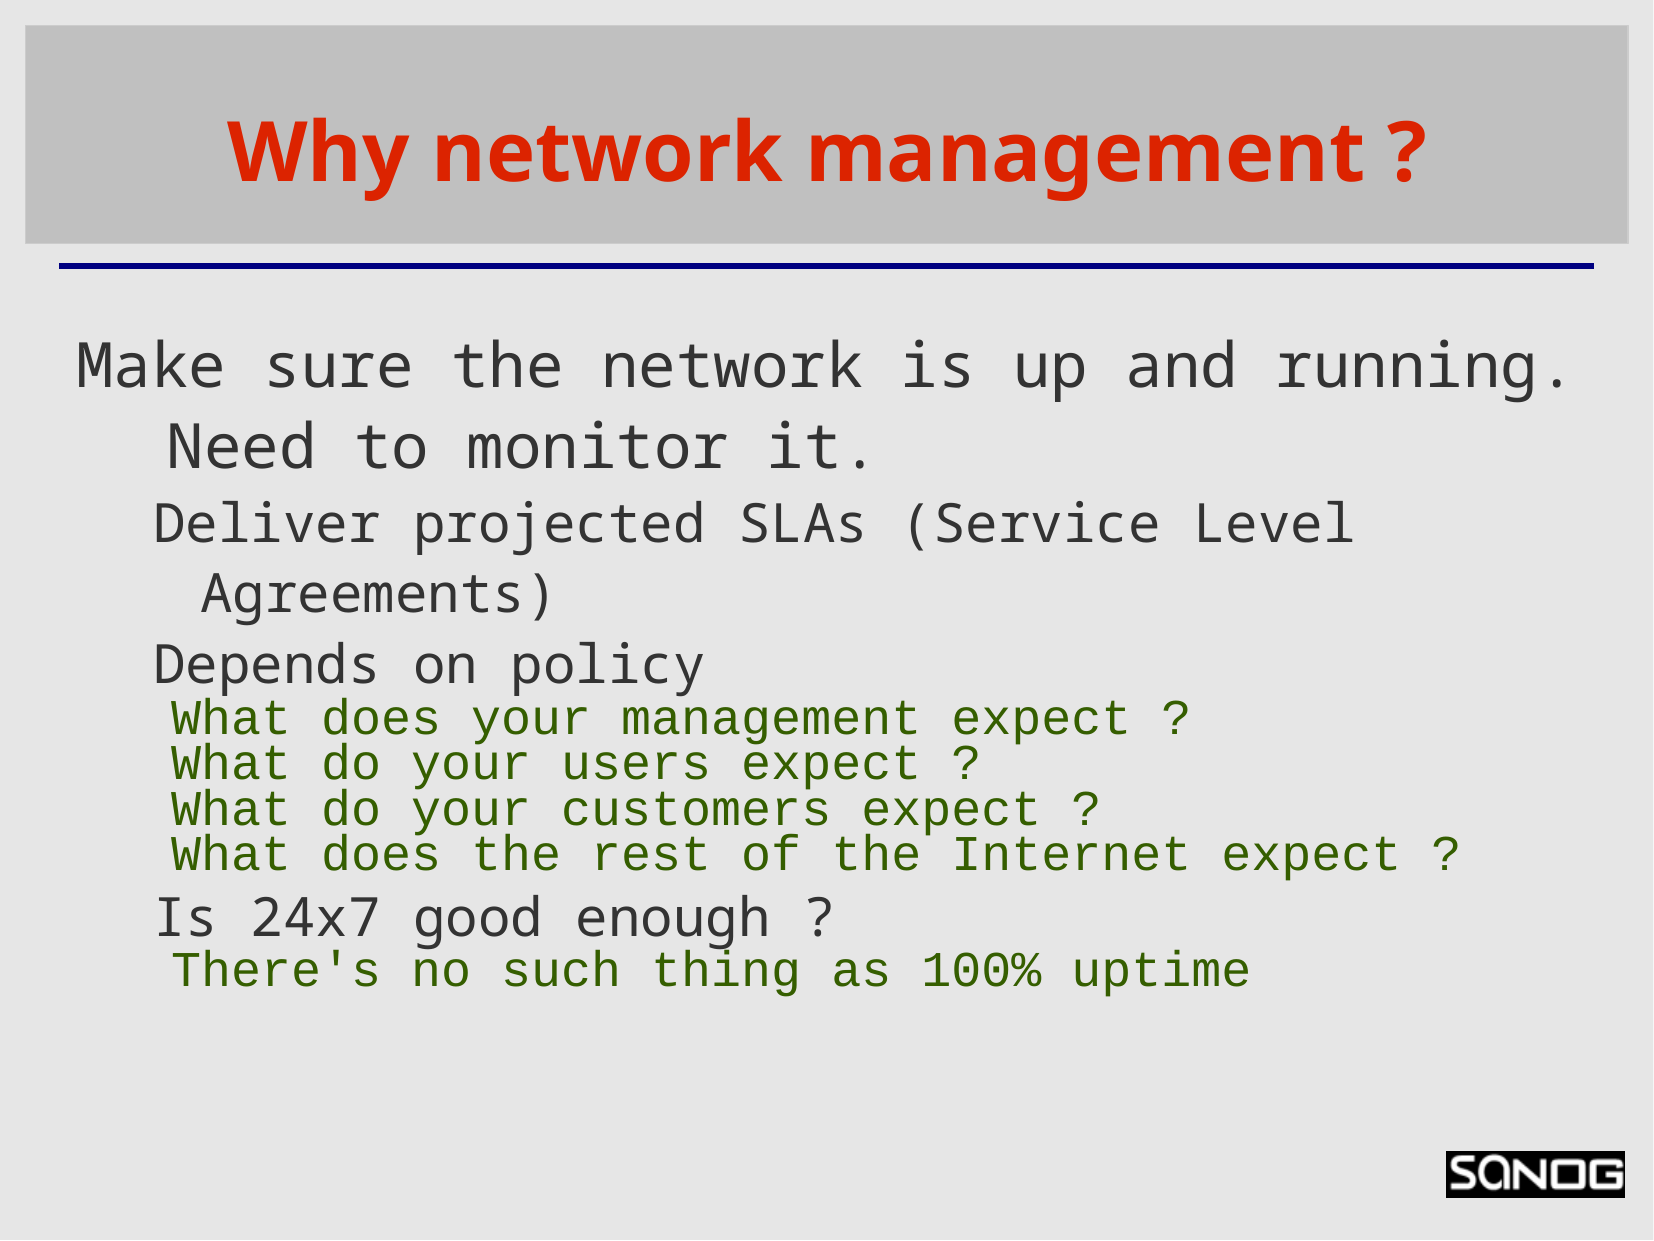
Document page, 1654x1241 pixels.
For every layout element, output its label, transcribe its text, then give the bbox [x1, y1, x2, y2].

title Why network management ? [121, 46, 1534, 254]
list Make sure the network is up and running. Need to monitor it. Deliver projected SLAs (Service Level Agreements) Depends on policy What does your management expect ? What do your users expect ? What do your customers expect ? What does the rest of the Internet expect ? Is 24x7 good enough ? There's no such thing as 100% uptime [59, 322, 1595, 1132]
picture [1446, 1151, 1625, 1198]
